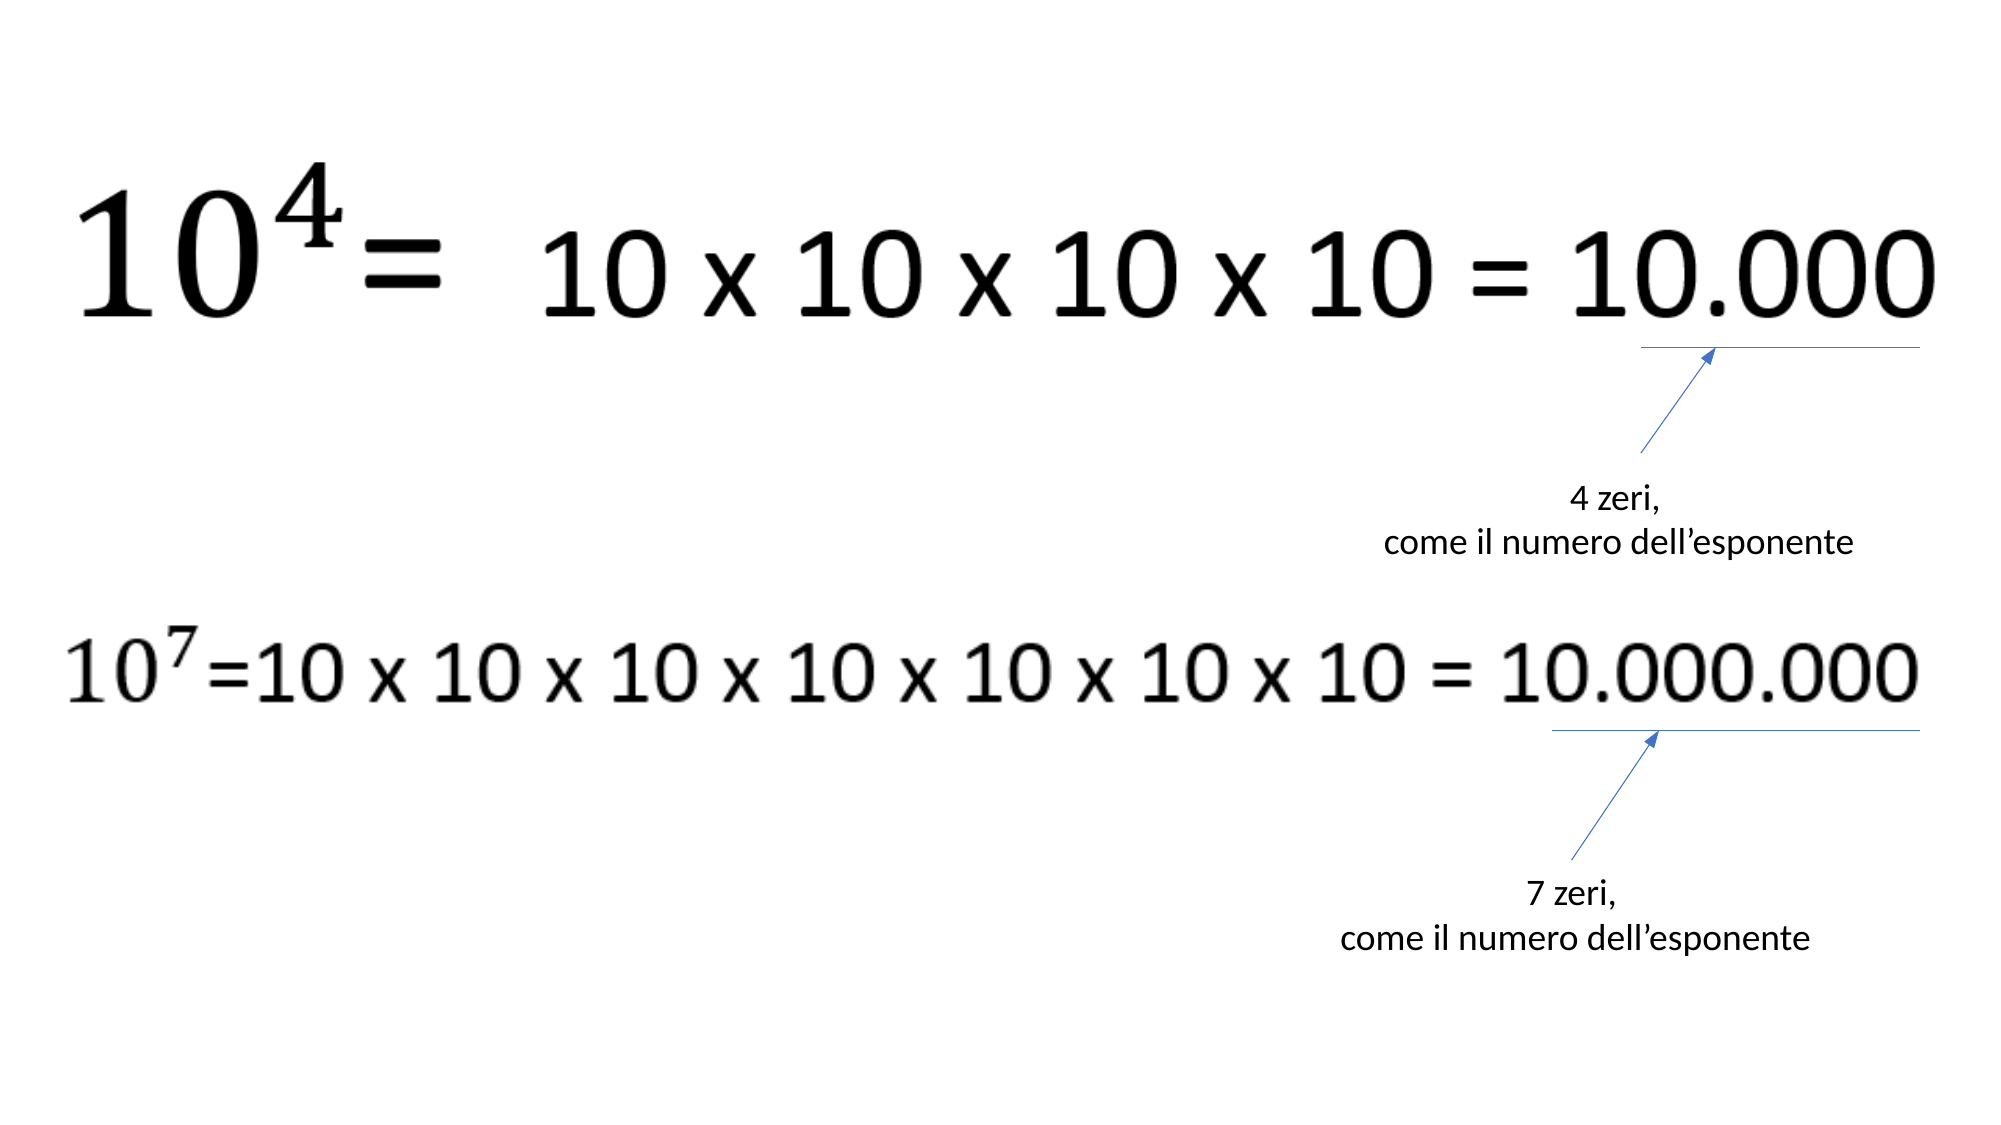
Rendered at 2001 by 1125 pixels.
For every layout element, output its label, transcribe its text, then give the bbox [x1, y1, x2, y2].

picture [21, 600, 1940, 731]
picture [79, 139, 1963, 359]
text_box 7 zeri, come il numero dell’esponente [1222, 860, 1921, 967]
text_box 4 zeri, come il numero dell’esponente [1299, 465, 1940, 572]
